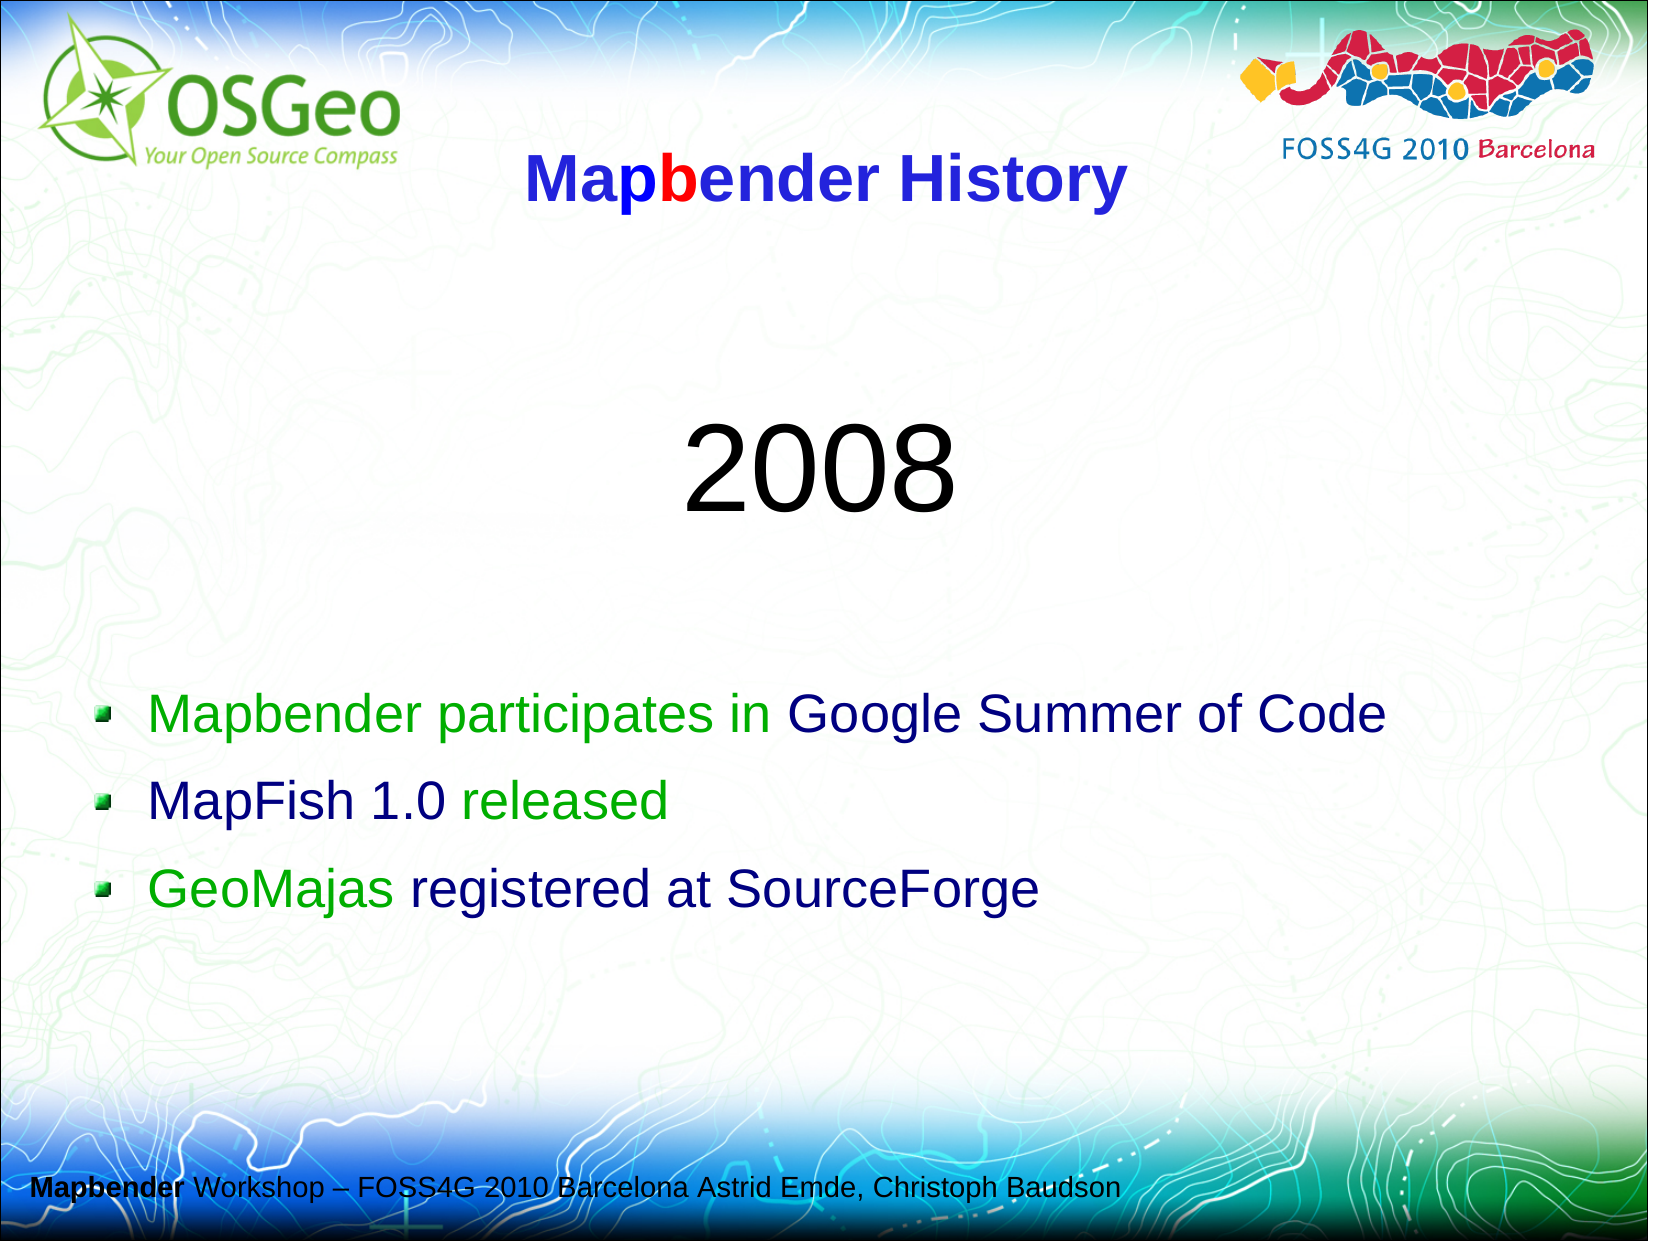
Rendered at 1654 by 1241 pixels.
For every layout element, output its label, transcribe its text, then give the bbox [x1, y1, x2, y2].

picture [1, 1, 1647, 1240]
list Mapbender participates in Google Summer of Code MapFish 1.0 released GeoMajas registered at SourceForge [76, 683, 1565, 1029]
text_box 2008 [666, 391, 975, 562]
title Mapbender History [82, 90, 1571, 266]
